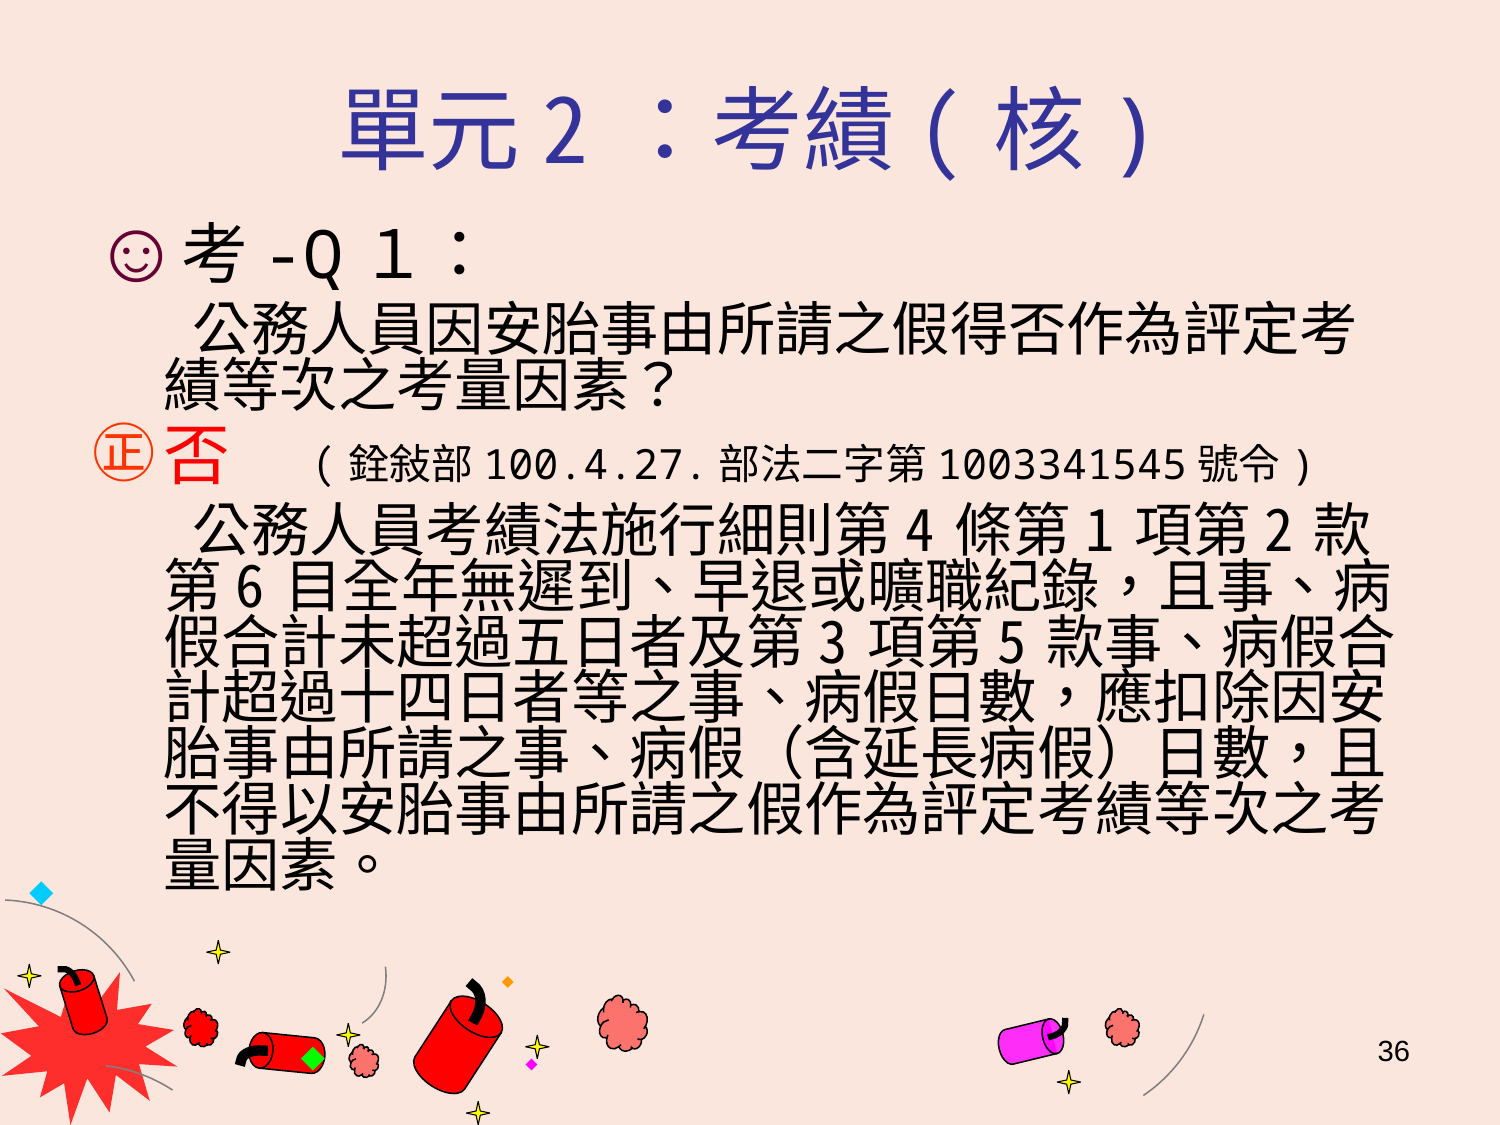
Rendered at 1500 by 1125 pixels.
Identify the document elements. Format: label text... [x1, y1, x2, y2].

list 考-Q１： 公務人員因安胎事由所請之假得否作為評定考績等次之考量因素？ 否 (銓敍部100.4.27.部法二字第1003341545號令) 公務人員考績法施行細則第4條第1項第2款第6目全年無遲到、早退或曠職紀錄，且事、病假合計未超過五日者及第3項第5款事、病假合計超過十四日者等之事、病假日數，應扣除因安胎事由所請之事、病假（含延長病假）日數，且不得以安胎事由所請之假作為評定考績等次之考量因素。 [75, 220, 1426, 941]
title 單元2：考績(核) [75, 45, 1426, 209]
text_box <number> [1074, 1024, 1426, 1103]
